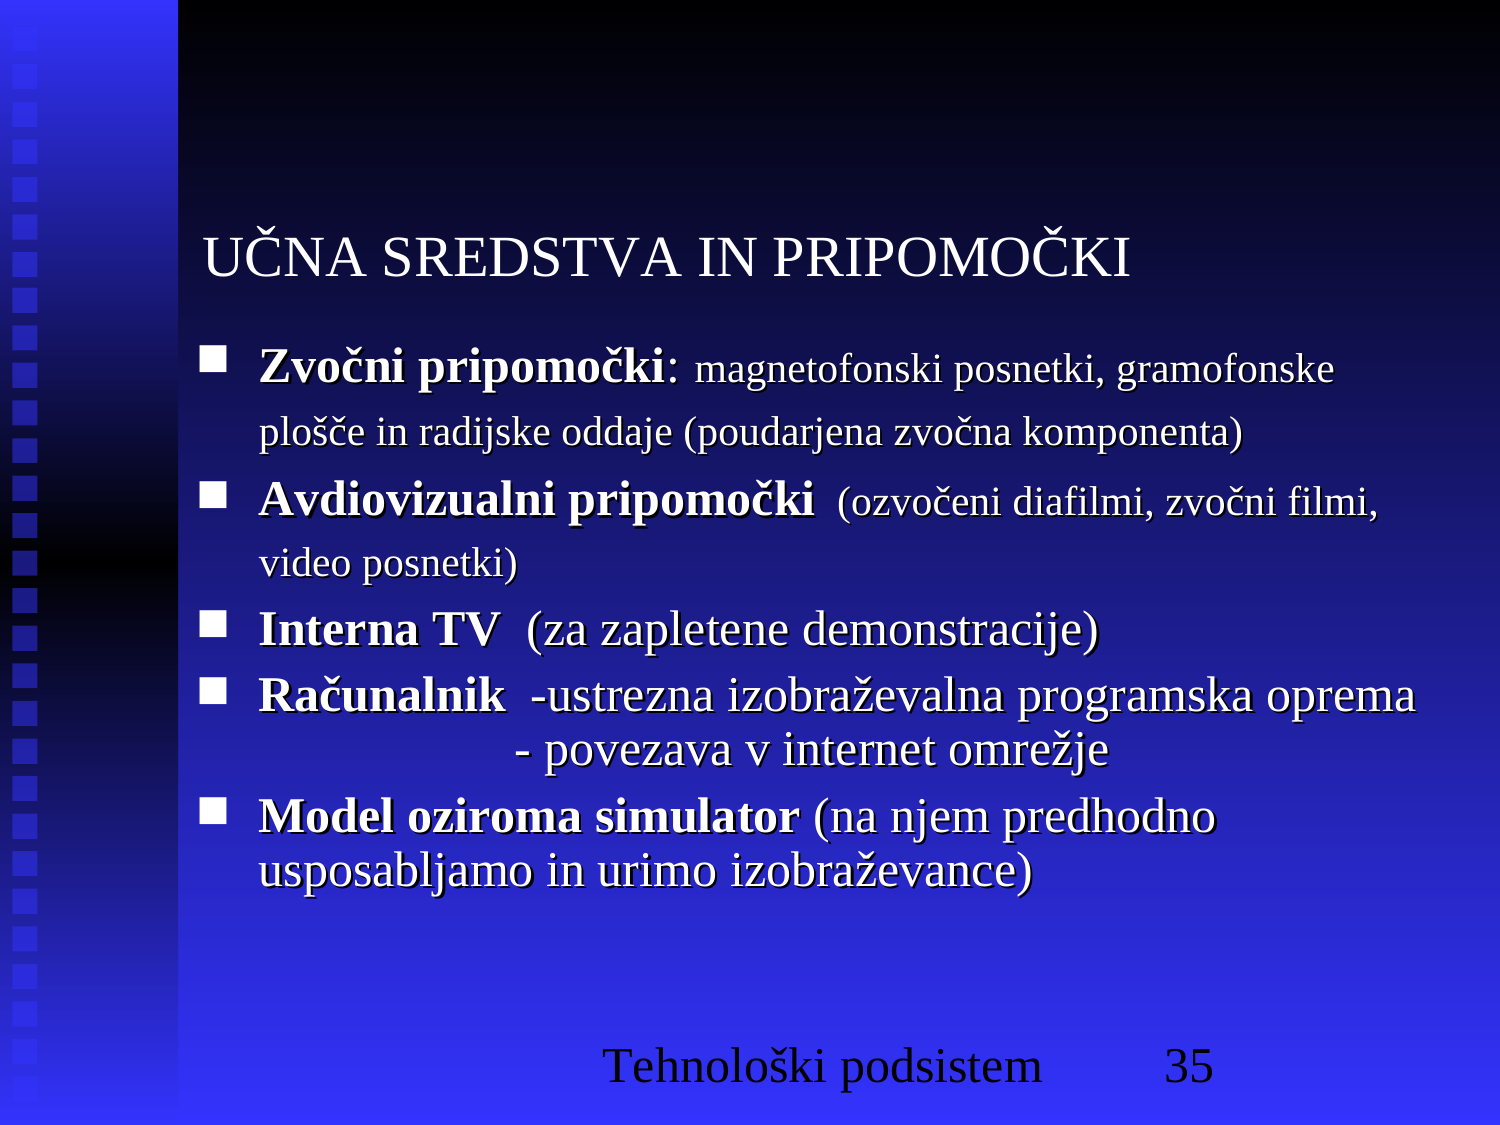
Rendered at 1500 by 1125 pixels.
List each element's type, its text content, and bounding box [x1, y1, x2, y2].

title UČNA SREDSTVA IN PRIPOMOČKI [187, 210, 1463, 297]
list Zvočni pripomočki: magnetofonski posnetki, gramofonske plošče in radijske oddaje (poudarjena zvočna komponenta) Avdiovizualni pripomočki (ozvočeni diafilmi, zvočni filmi, video posnetki) Interna TV (za zapletene demonstracije) Računalnik -ustrezna izobraževalna programska oprema - povezava v internet omrežje Model oziroma simulator (na njem predhodno usposabljamo in urimo izobraževance) [187, 324, 1463, 1038]
